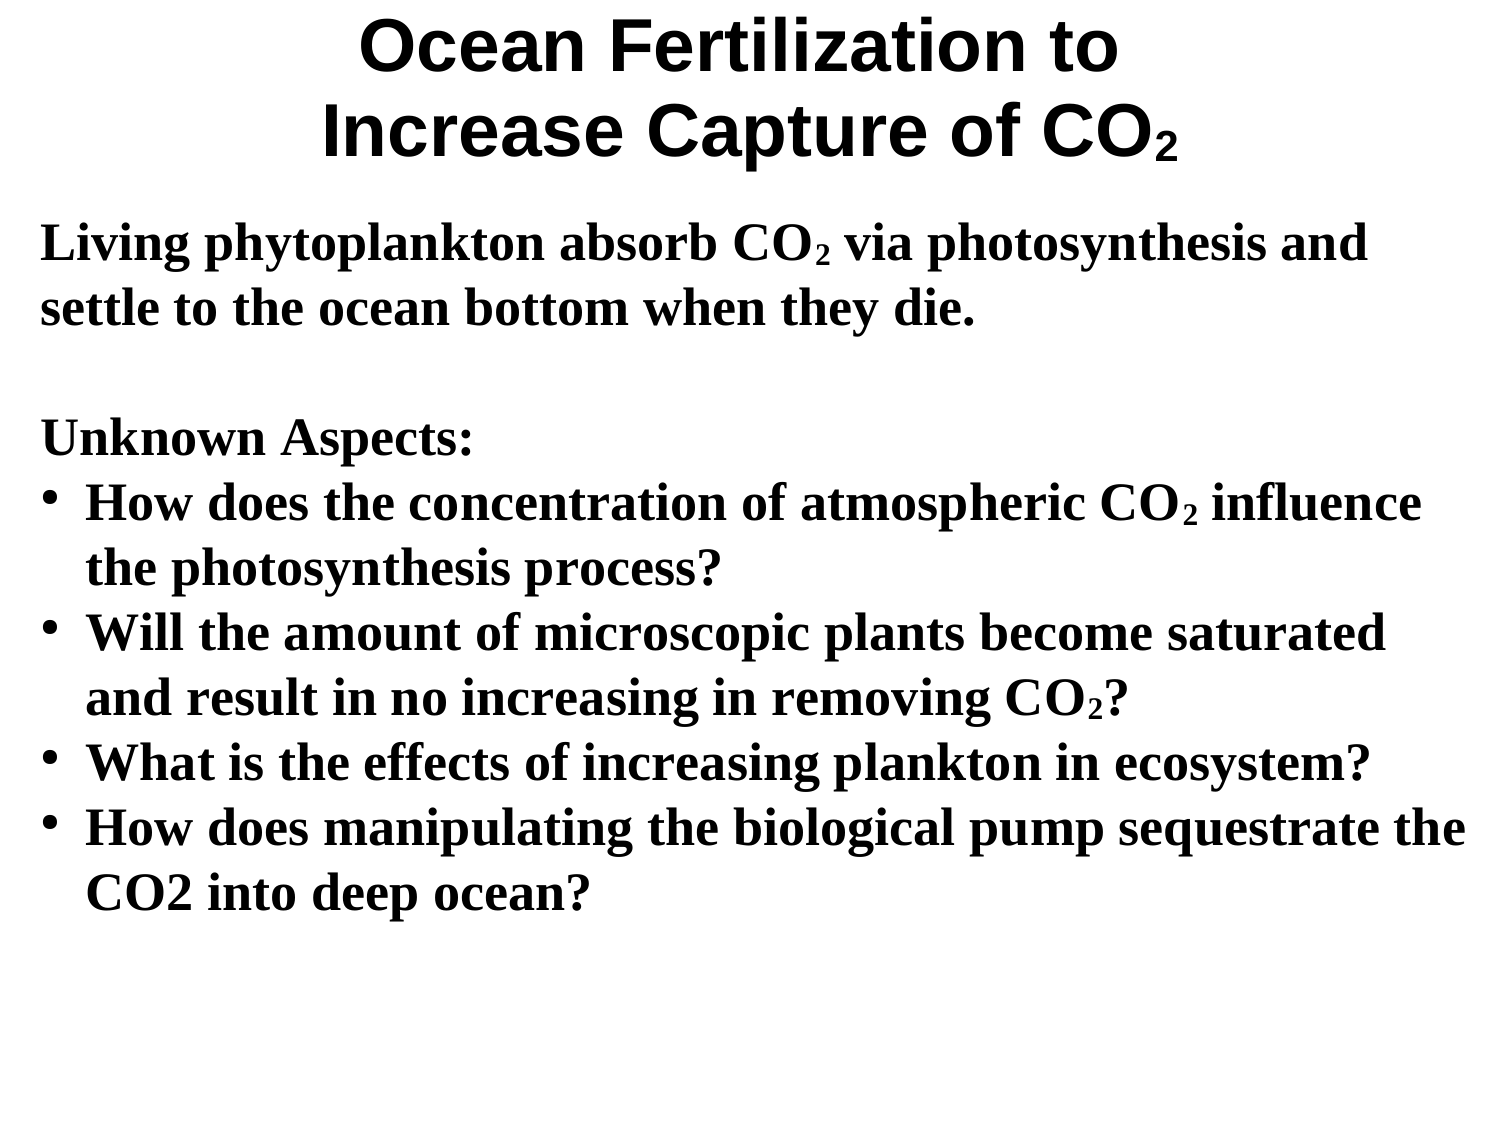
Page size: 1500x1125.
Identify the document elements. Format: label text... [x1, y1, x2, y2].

text_box Living phytoplankton absorb CO2 via photosynthesis and settle to the ocean bottom when they die. Unknown Aspects: How does the concentration of atmospheric CO2 influence the photosynthesis process? Will the amount of microscopic plants become saturated and result in no increasing in removing CO2? What is the effects of increasing plankton in ecosystem? How does manipulating the biological pump sequestrate the CO2 into deep ocean? [25, 199, 1489, 1049]
text_box Ocean Fertilization to Increase Capture of CO2 [0, 4, 1500, 174]
